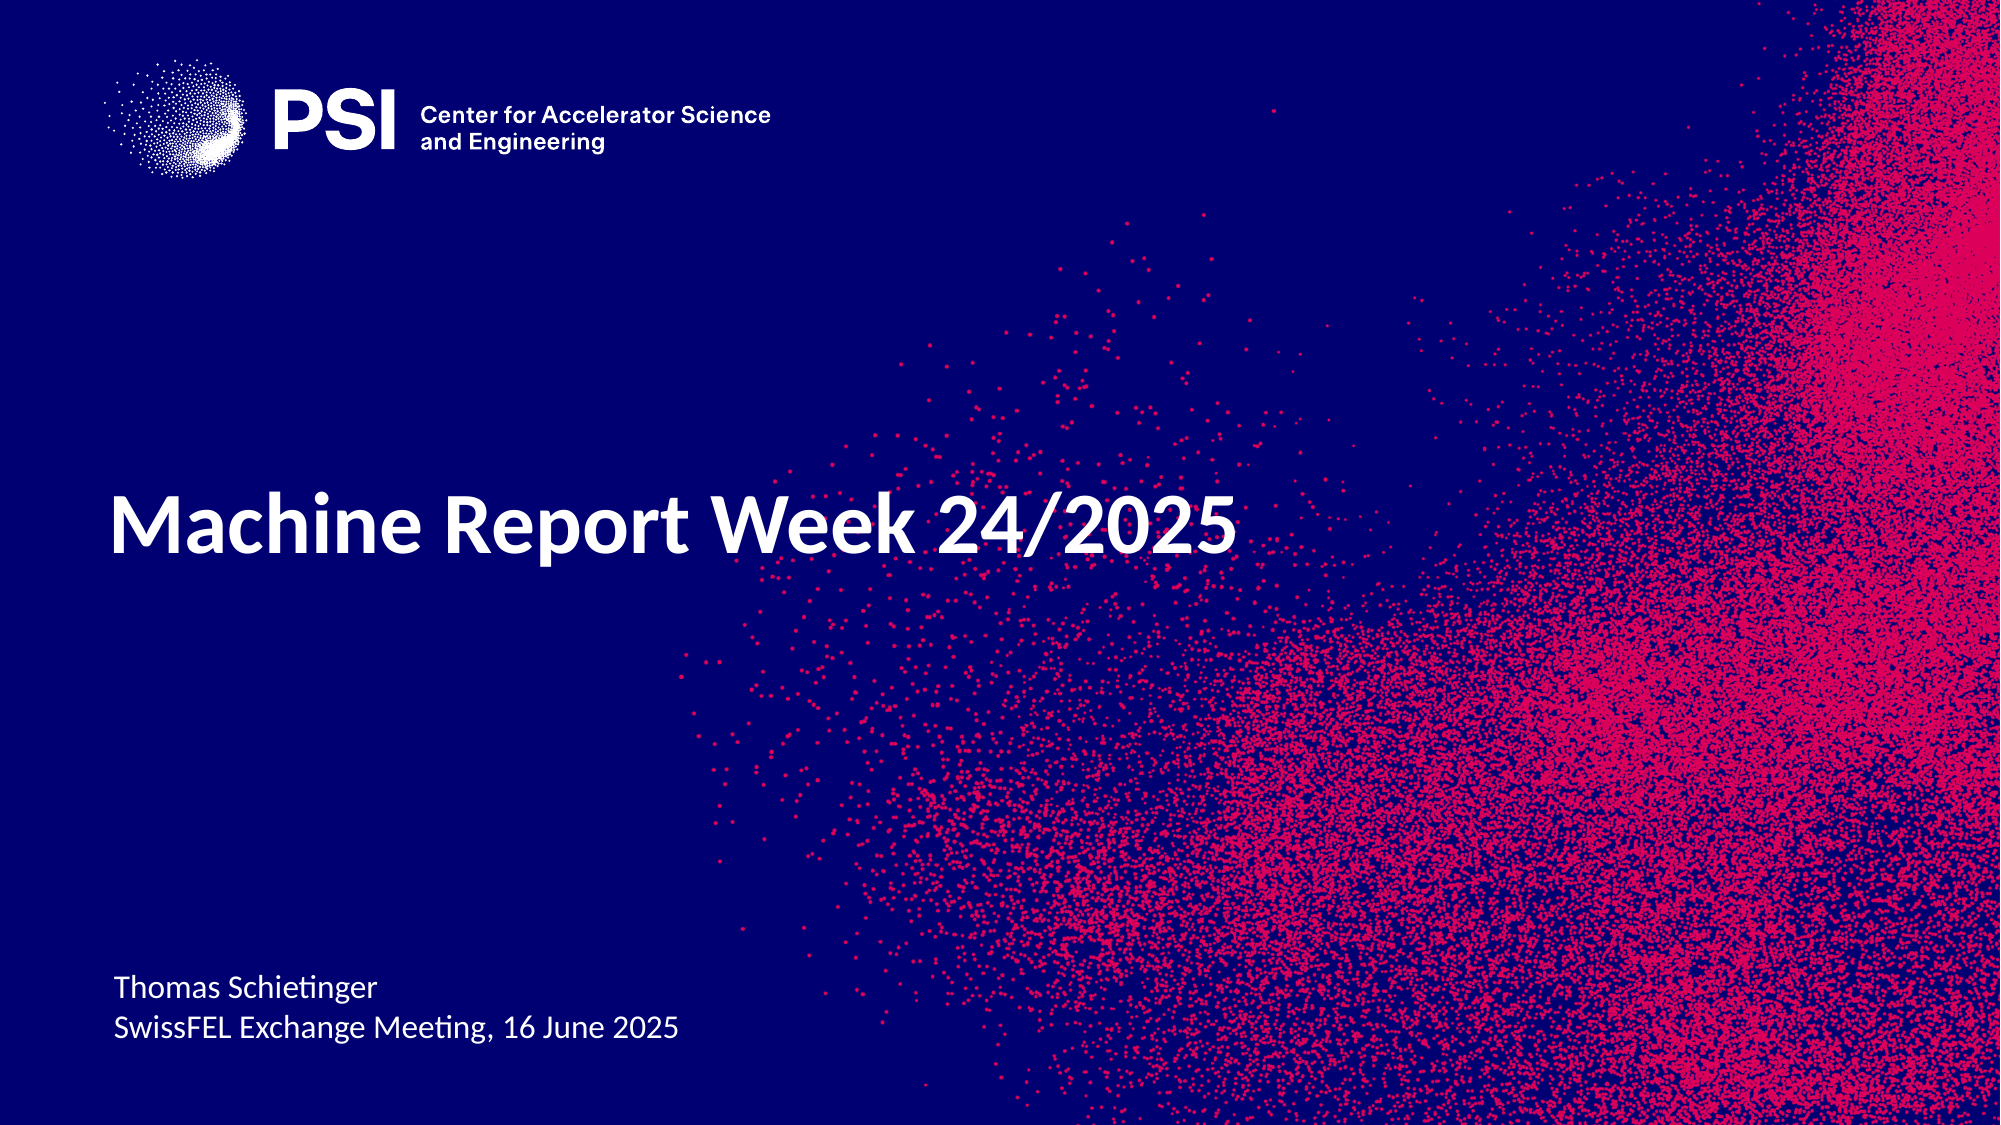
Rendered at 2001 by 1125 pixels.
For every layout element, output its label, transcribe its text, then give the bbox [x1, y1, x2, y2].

title Machine Report Week 24/2025 [108, 449, 1428, 573]
list Thomas Schietinger [114, 958, 983, 1005]
picture [0, 0, 2000, 1125]
list SwissFEL Exchange Meeting, 16 June 2025 [114, 1005, 983, 1047]
